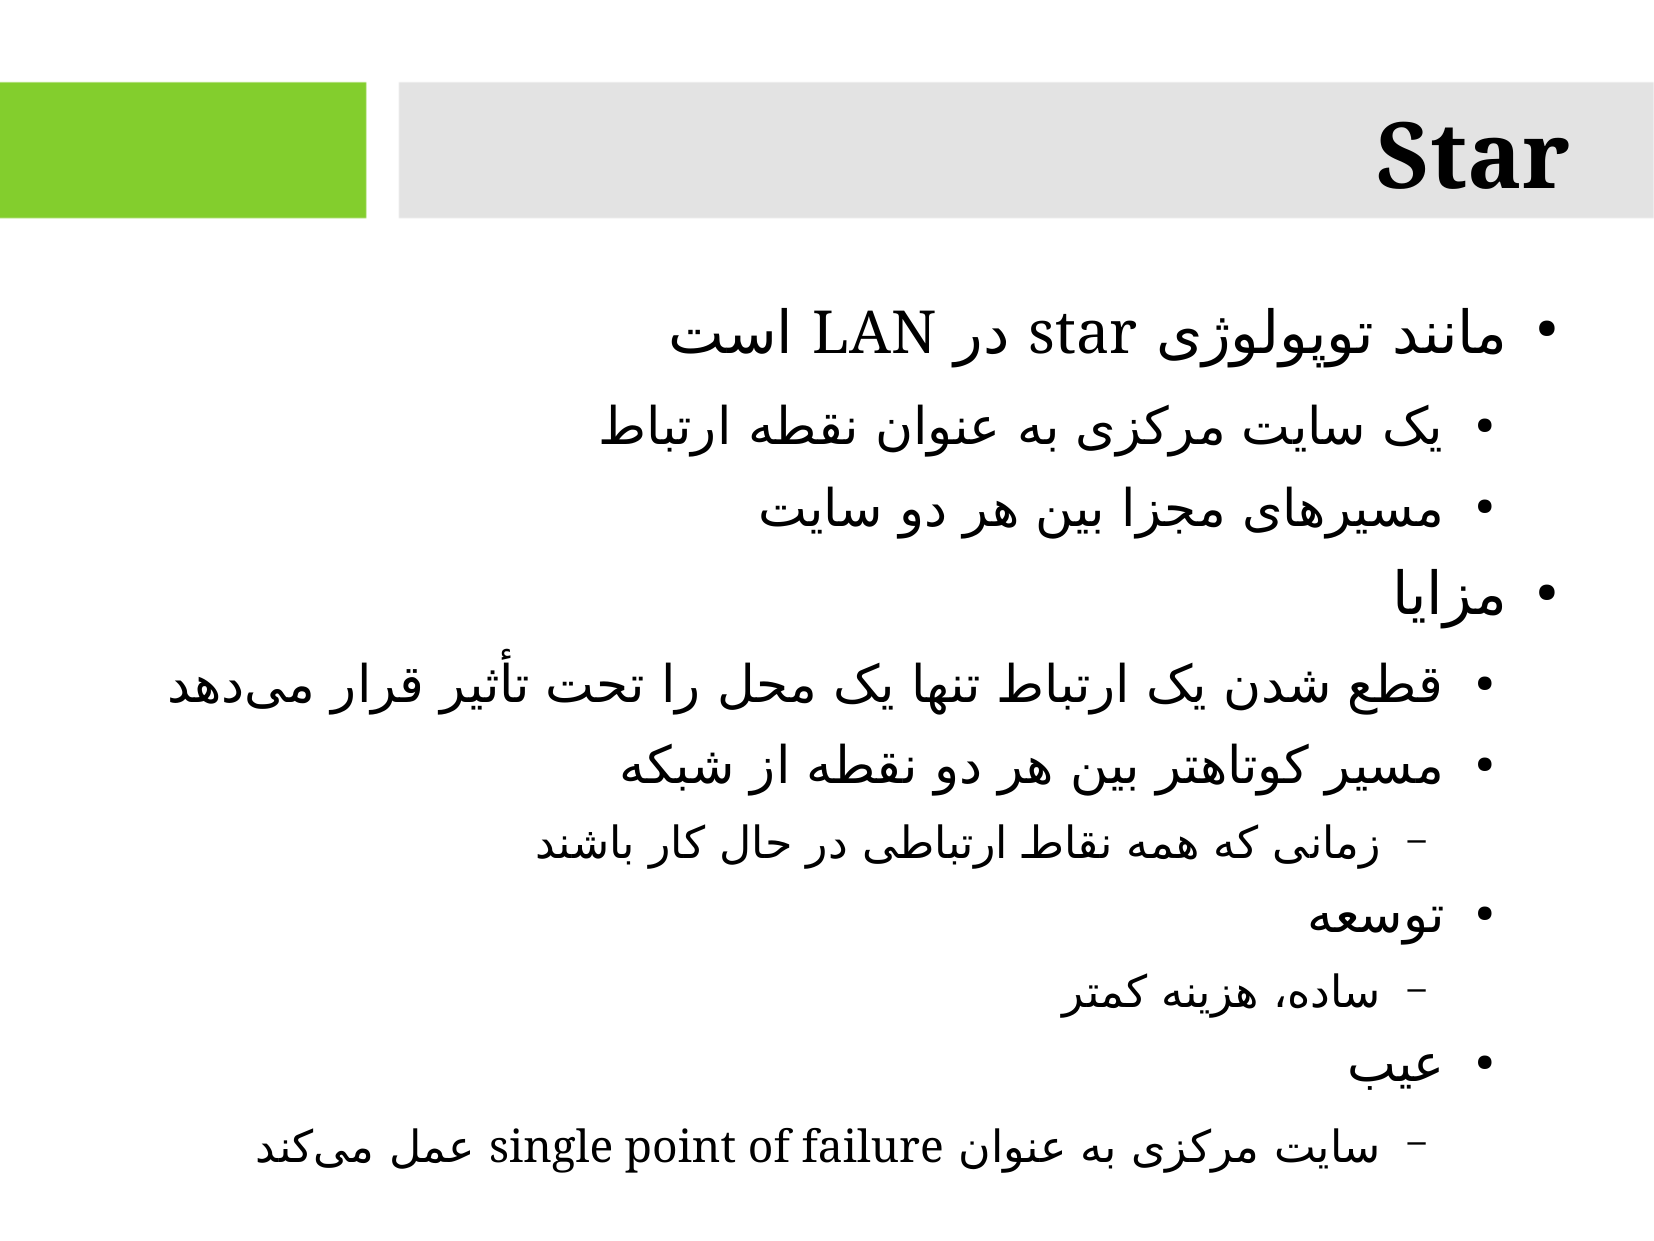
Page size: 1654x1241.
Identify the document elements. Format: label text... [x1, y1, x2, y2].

list مانند توپولوژی star در LAN است یک سایت مرکزی به عنوان نقطه ارتباط مسیر‌های مجزا بین هر دو سایت مزایا قطع شدن یک ارتباط تنها یک محل را تحت تأثیر قرار می‌دهد مسیر کوتاهتر بین هر دو نقطه از شبکه زمانی که همه نقاط ارتباطی در حال کار باشند توسعه ساده، هزینه کمتر عیب سایت مرکزی به عنوان single point of failure عمل می‌کند [82, 290, 1571, 1186]
picture [0, 0, 1654, 1241]
title Star [82, 49, 1571, 257]
